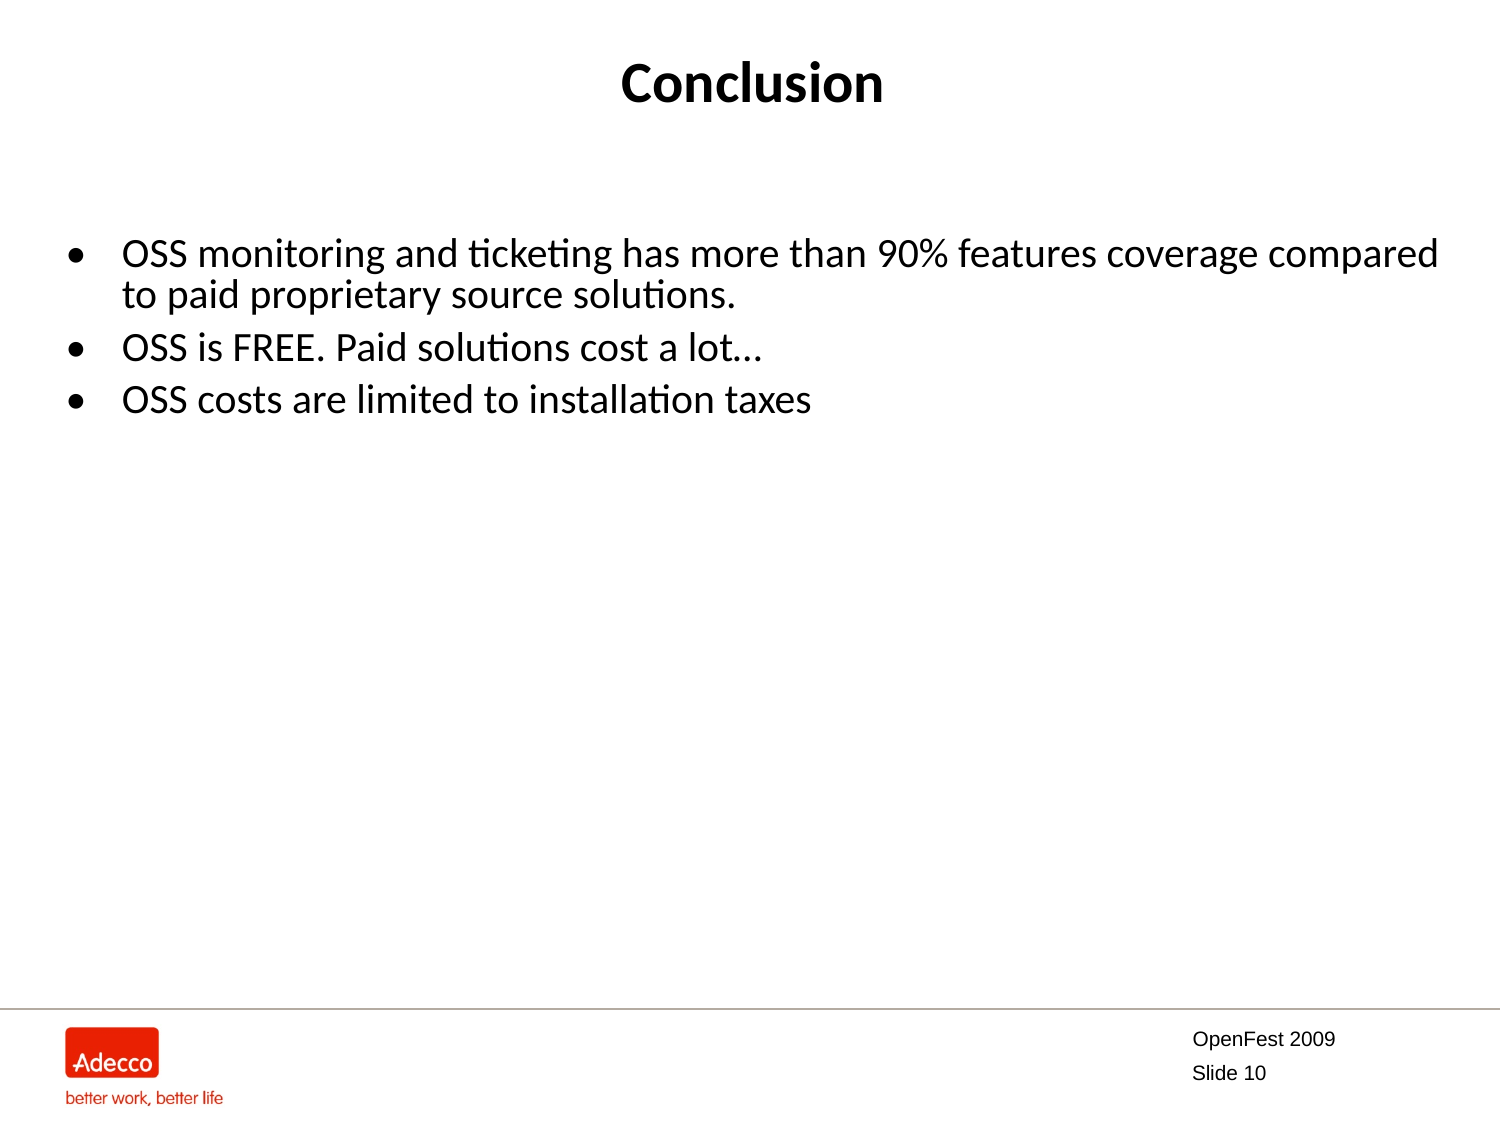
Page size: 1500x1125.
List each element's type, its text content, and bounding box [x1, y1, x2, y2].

text_box Slide <number> [1192, 1059, 1443, 1087]
title Conclusion [65, 58, 1441, 213]
text_box OpenFest 2009 [1192, 1025, 1443, 1056]
picture [62, 1024, 225, 1108]
list OSS monitoring and ticketing has more than 90% features coverage compared to paid proprietary source solutions. OSS is FREE. Paid solutions cost a lot… OSS costs are limited to installation taxes [65, 235, 1441, 979]
